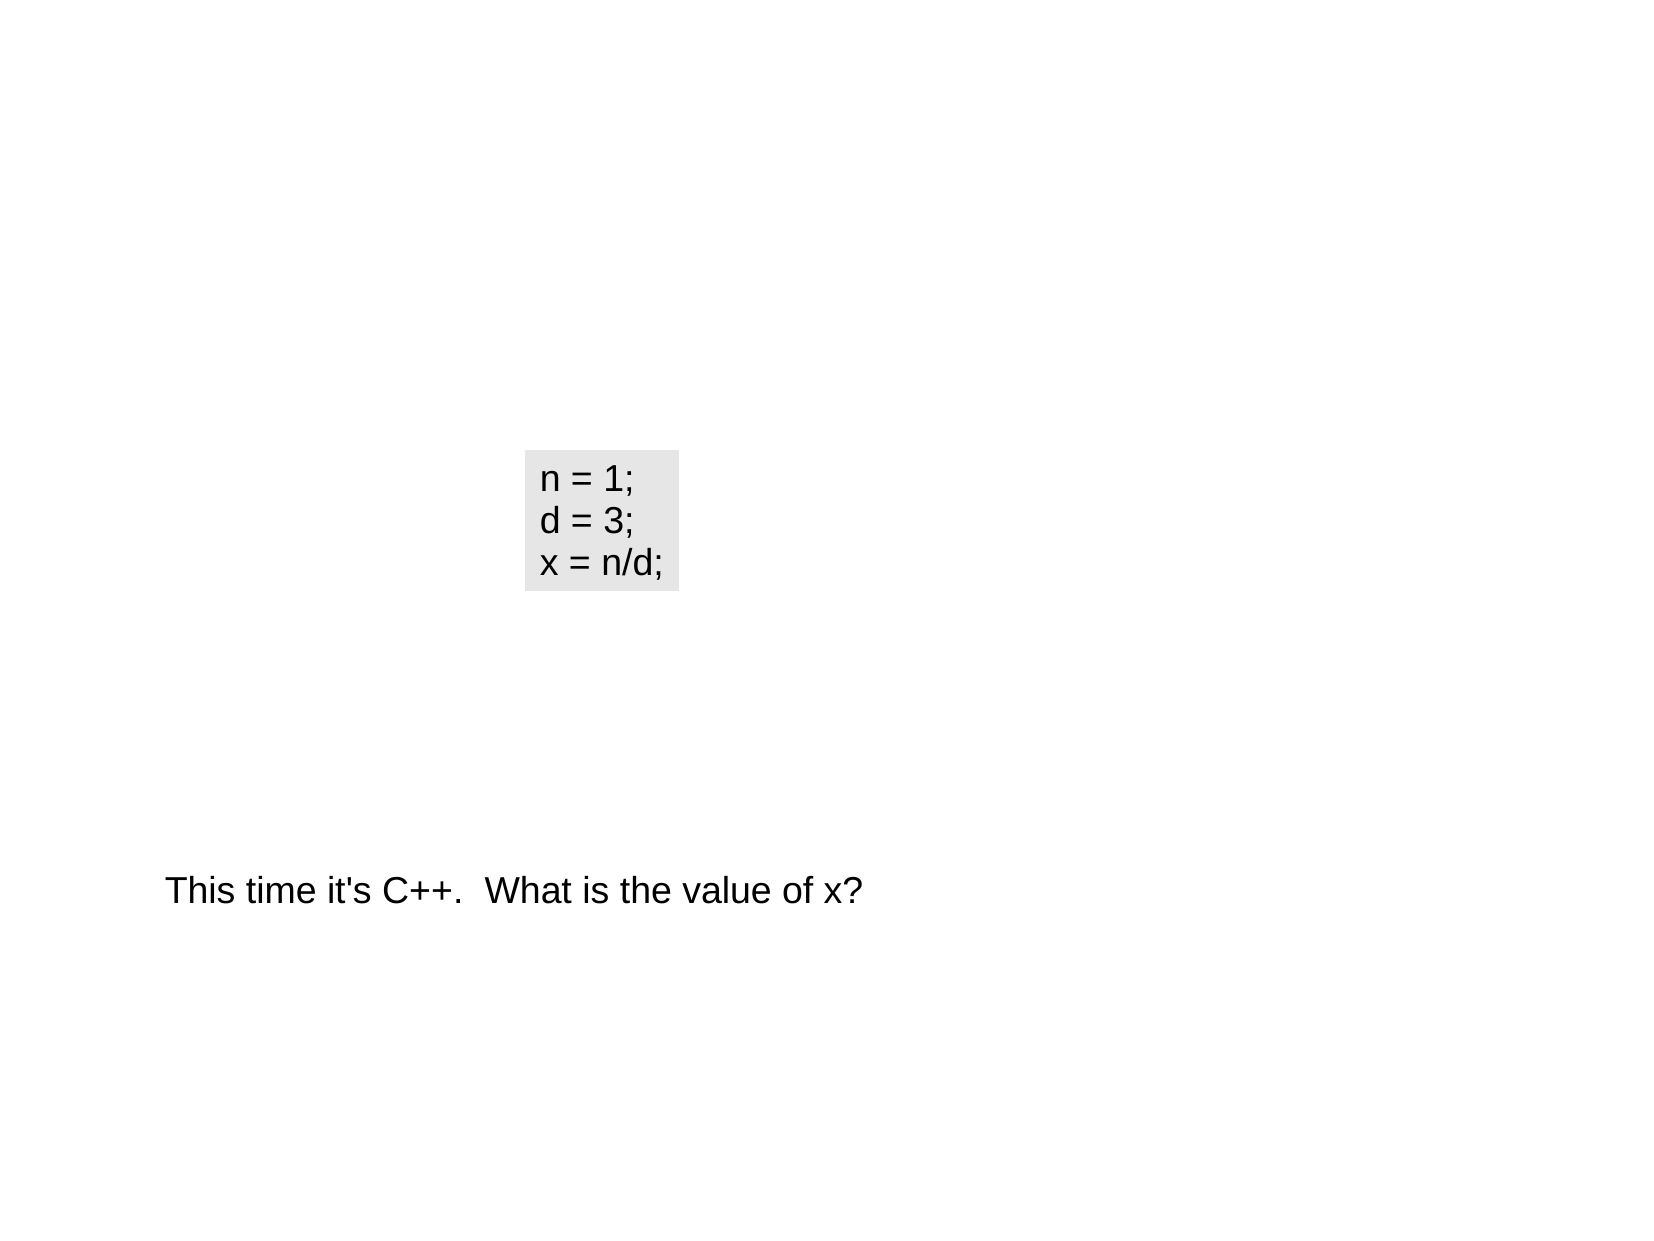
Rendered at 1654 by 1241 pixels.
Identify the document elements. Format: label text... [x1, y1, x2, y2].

text_box n = 1; d = 3; x = n/d; [525, 450, 679, 591]
text_box This time it's C++. What is the value of x? [150, 862, 879, 920]
